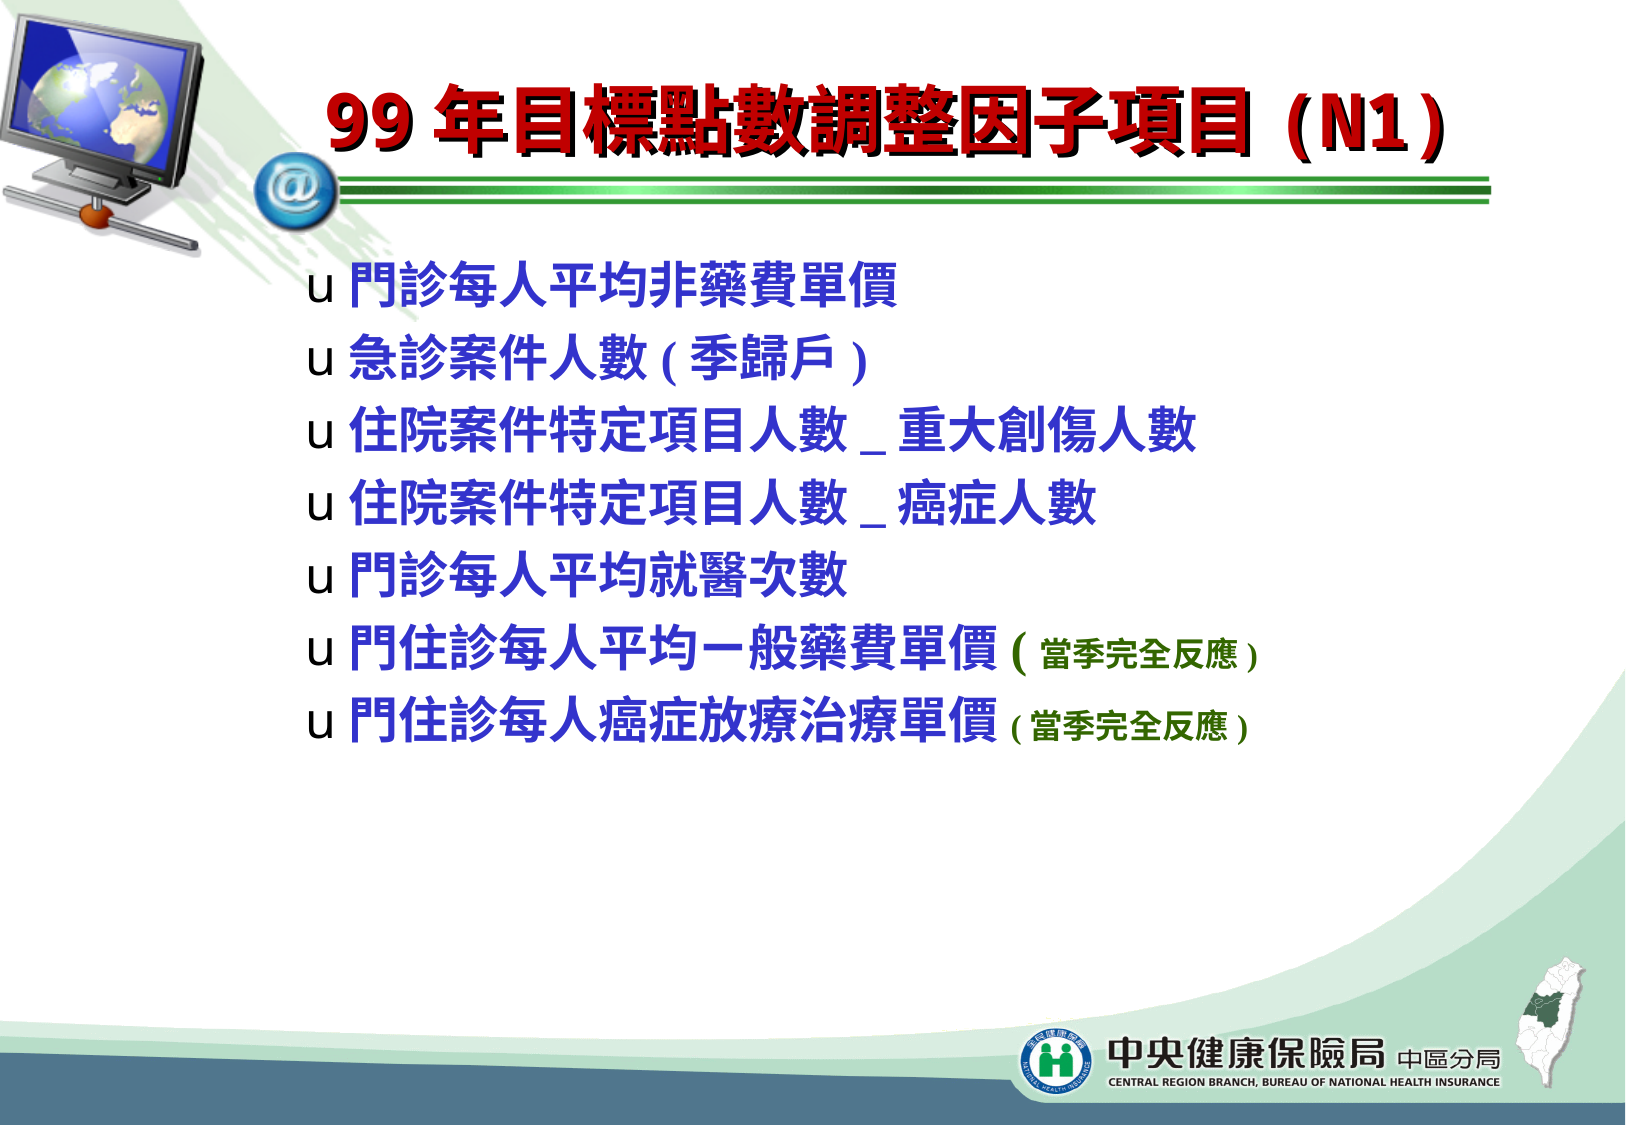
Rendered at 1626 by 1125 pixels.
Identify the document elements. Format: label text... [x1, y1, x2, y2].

text_box 99年目標點數調整因子項目(N1) [308, 23, 1515, 211]
text_box 門診每人平均非藥費單價 急診案件人數(季歸戶) 住院案件特定項目人數_重大創傷人數 住院案件特定項目人數_癌症人數 門診每人平均就醫次數 門住診每人平均ㄧ般藥費單價(當季完全反應) 門住診每人癌症放療治療單價(當季完全反應) [203, 246, 1317, 1090]
